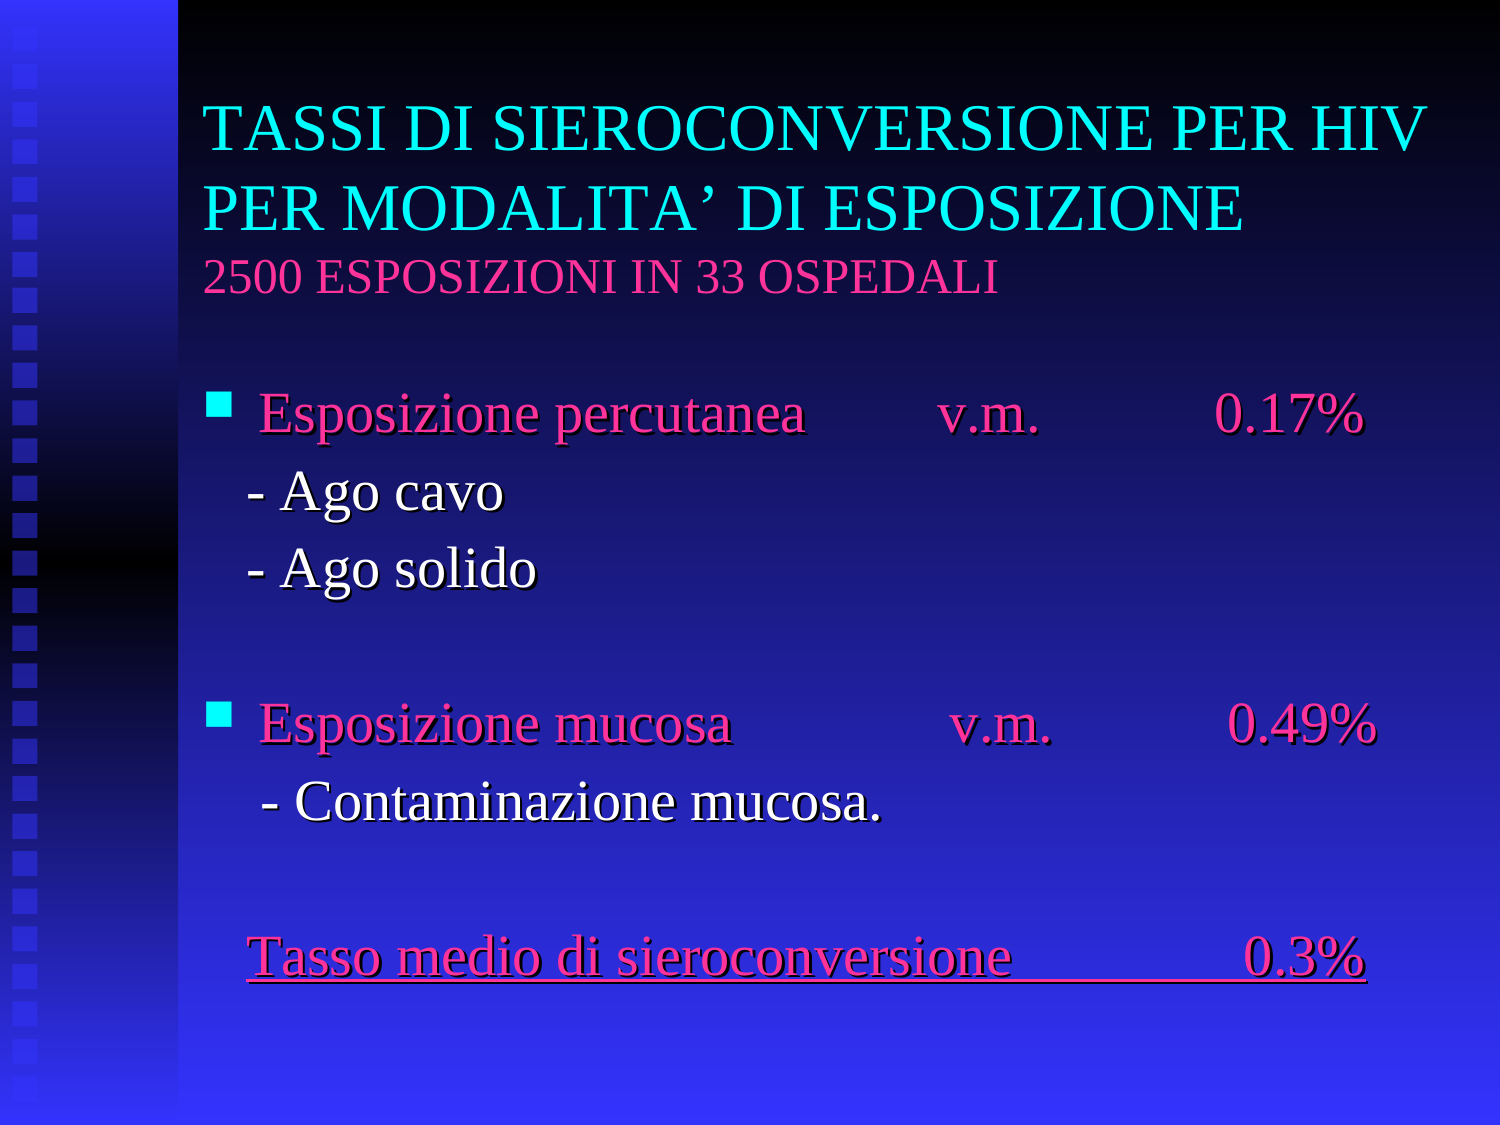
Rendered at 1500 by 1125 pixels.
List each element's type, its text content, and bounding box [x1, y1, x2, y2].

text_box Esposizione percutanea v.m. 0.17% - Ago cavo - Ago solido Esposizione mucosa v.m. 0.49% - Contaminazione mucosa. Tasso medio di sieroconversione 0.3% [187, 374, 1467, 1125]
text_box TASSI DI SIEROCONVERSIONE PER HIV PER MODALITA’ DI ESPOSIZIONE 2500 ESPOSIZIONI IN 33 OSPEDALI [187, 76, 1463, 312]
